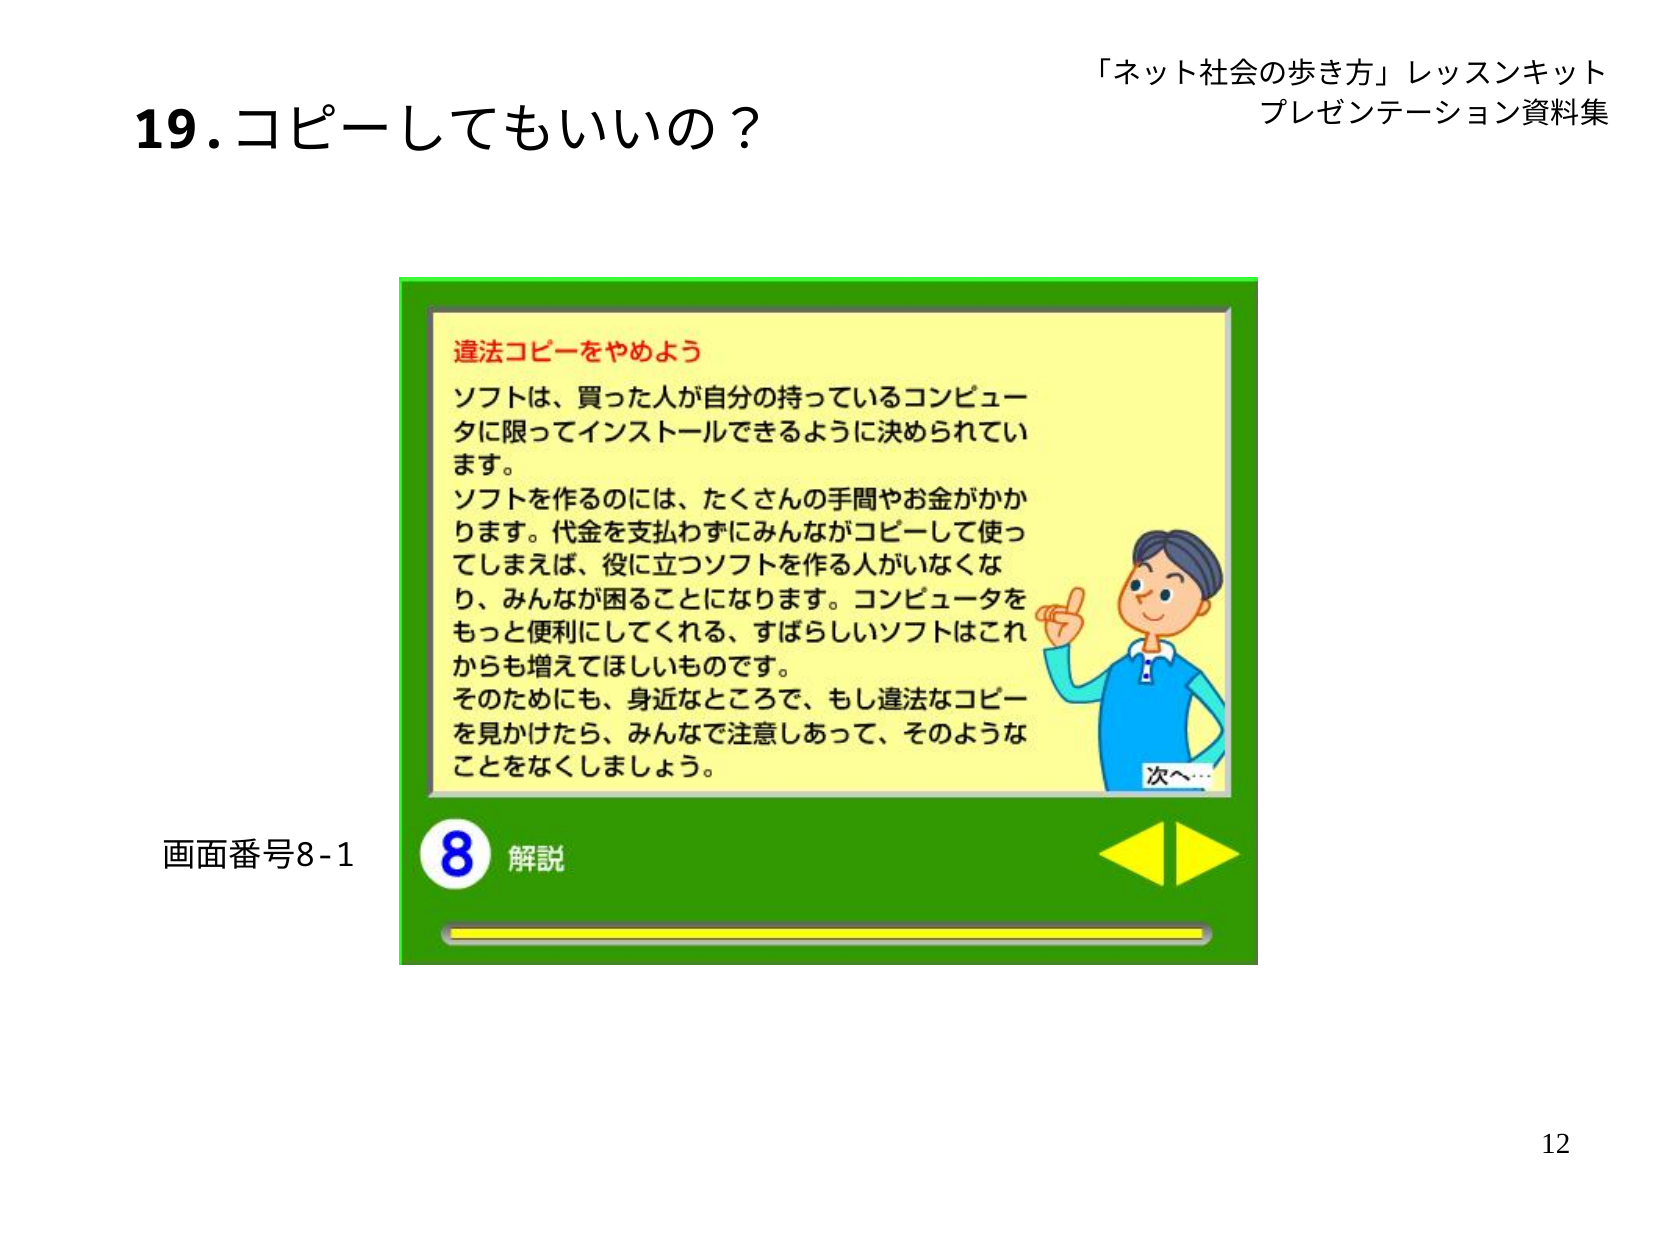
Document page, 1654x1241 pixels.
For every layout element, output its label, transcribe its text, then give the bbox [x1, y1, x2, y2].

text_box 画面番号8-1 [147, 826, 384, 882]
text_box 19.コピーしてもいいの？ [118, 88, 1241, 169]
picture [399, 277, 1258, 965]
text_box 「ネット社会の歩き方」レッスンキット プレゼンテーション資料集 [1062, 44, 1625, 139]
